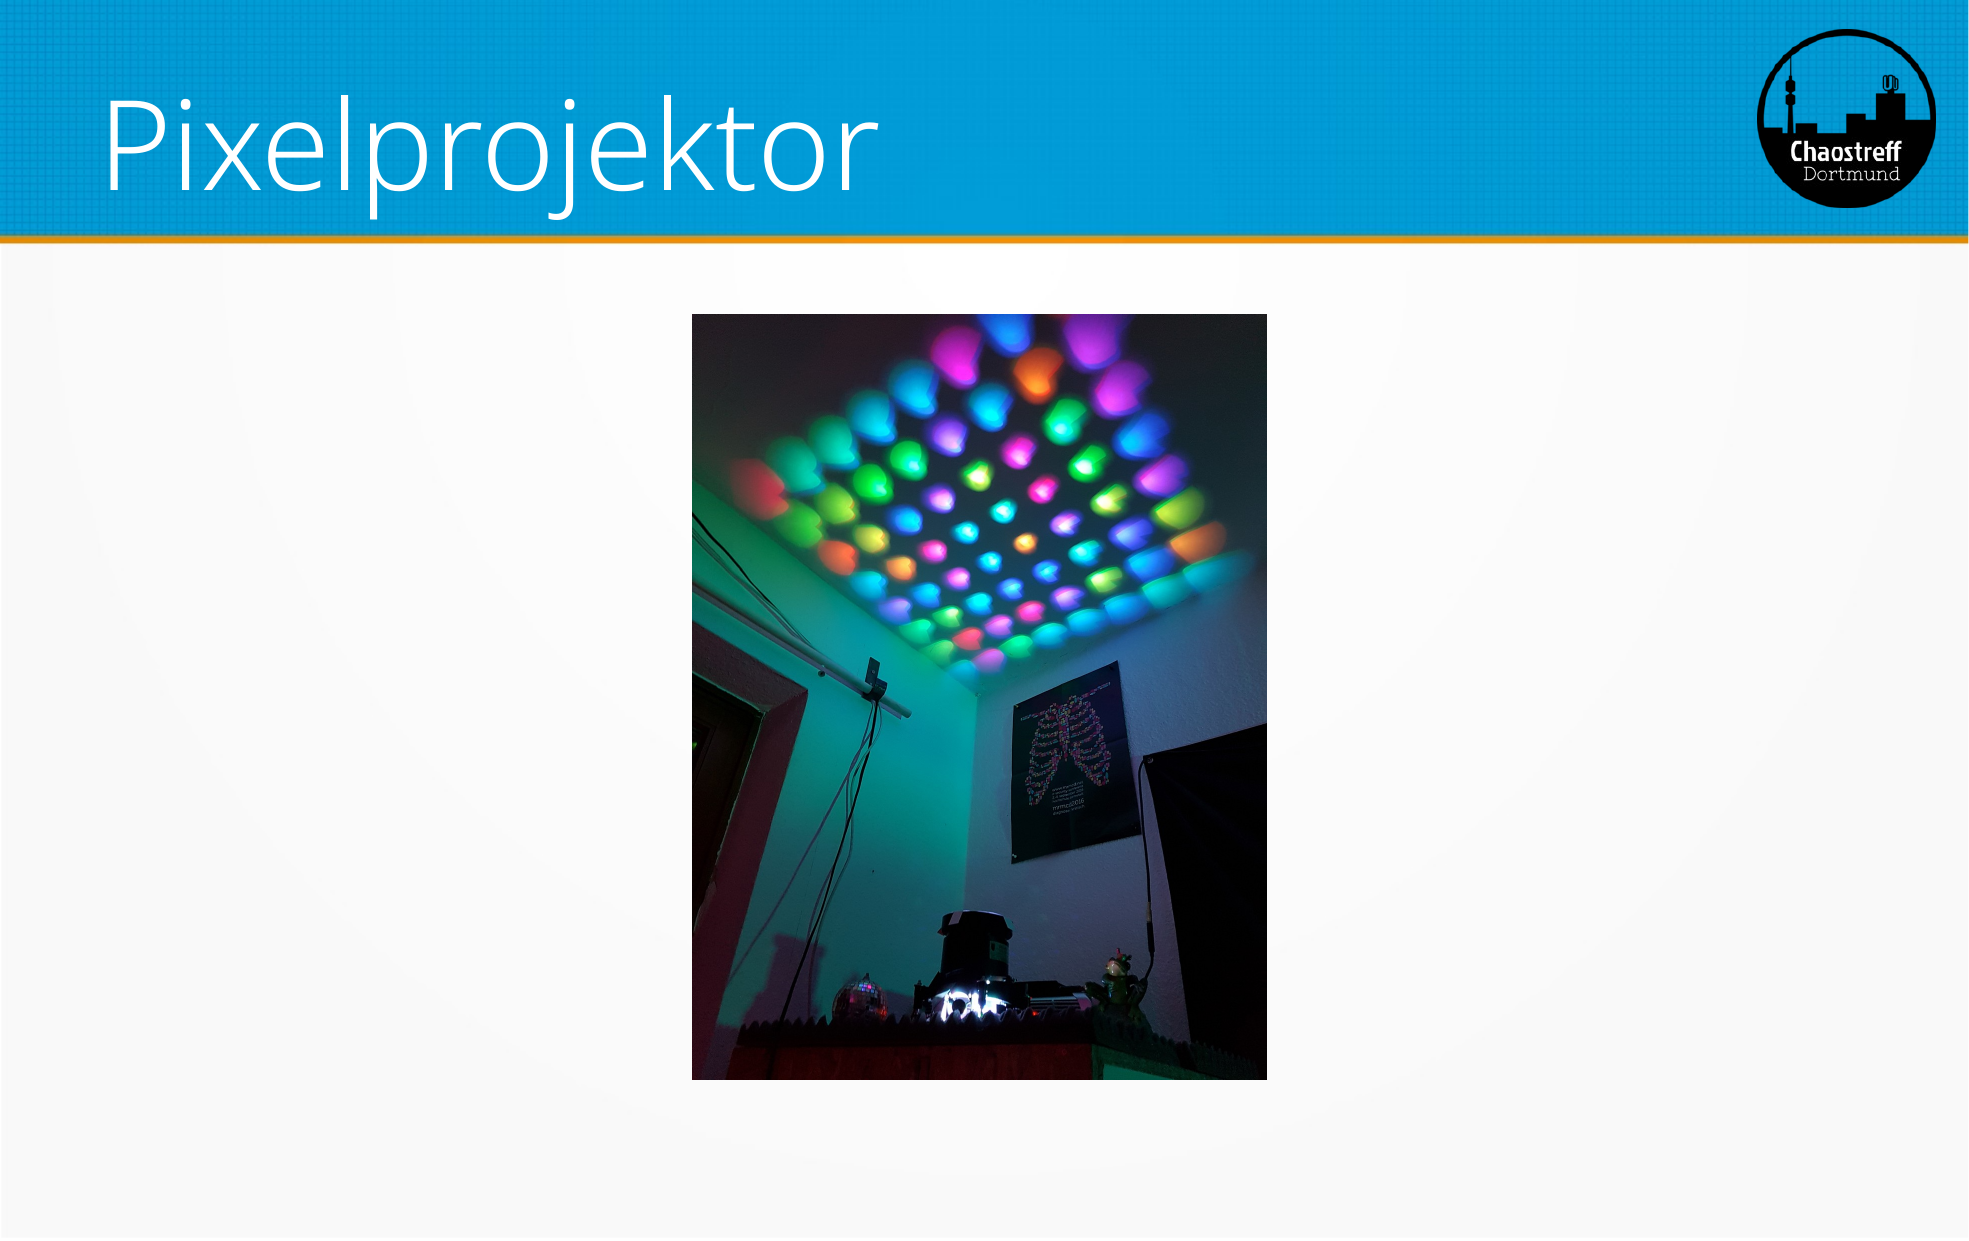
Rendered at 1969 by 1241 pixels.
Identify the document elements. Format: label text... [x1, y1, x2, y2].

picture [1870, 34, 1935, 204]
picture [0, 233, 1969, 1241]
title Pixelprojektor [98, 19, 1870, 227]
